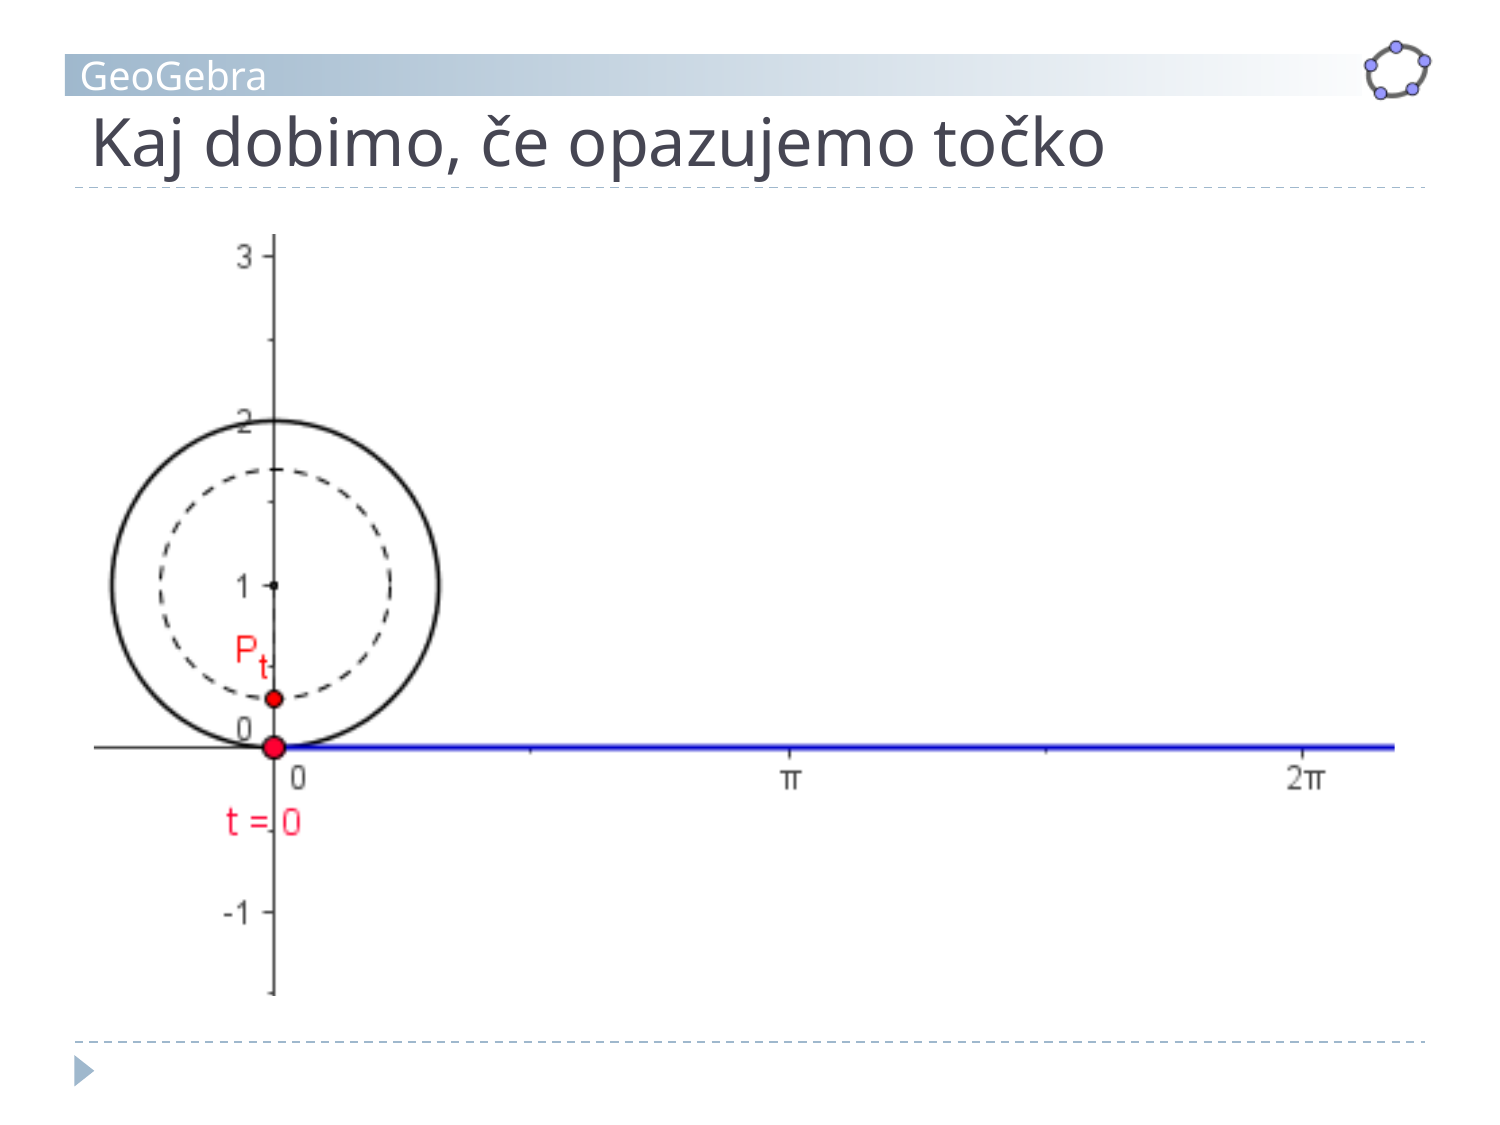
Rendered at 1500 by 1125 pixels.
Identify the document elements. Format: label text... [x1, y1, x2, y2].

title Kaj dobimo, če opazujemo točko [75, 24, 1425, 188]
picture [93, 234, 1395, 996]
picture [1425, 35, 1434, 103]
